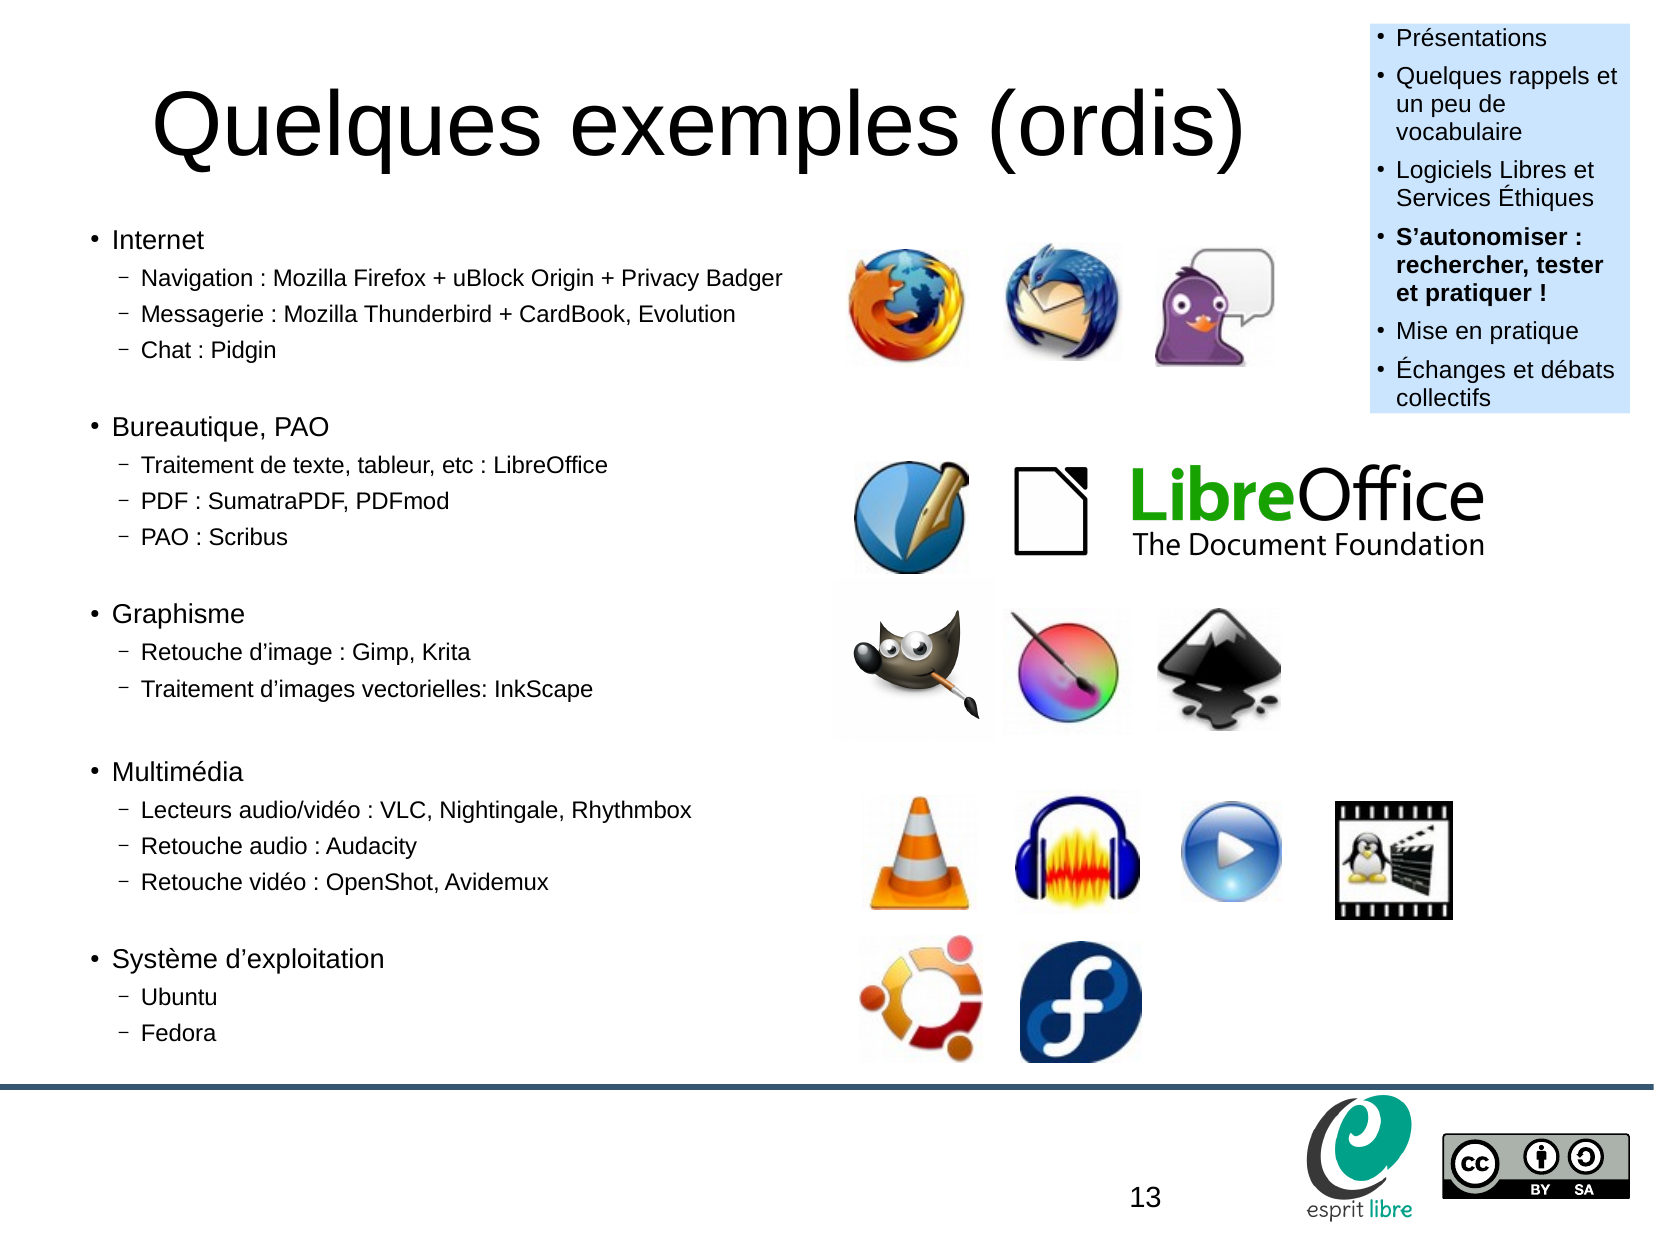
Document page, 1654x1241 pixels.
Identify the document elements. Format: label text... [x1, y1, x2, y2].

picture [846, 249, 969, 367]
picture [1155, 246, 1276, 367]
picture [862, 795, 977, 910]
picture [1003, 608, 1133, 737]
picture [1293, 1092, 1424, 1223]
picture [1015, 789, 1140, 914]
title Quelques exemples (ordis) [5, 19, 1394, 227]
picture [1020, 941, 1142, 1063]
list Présentations Quelques rappels et un peu de vocabulaire Logiciels Libres et Services Éthiques S’autonomiser : rechercher, tester et pratiquer ! Mise en pratique Échanges et débats collectifs [1370, 23, 1630, 414]
picture [833, 443, 1518, 742]
picture [854, 461, 969, 574]
picture [1181, 801, 1282, 902]
picture [1157, 608, 1281, 731]
picture [1335, 801, 1453, 920]
picture [1003, 242, 1123, 361]
picture [858, 935, 983, 1063]
list Internet Navigation : Mozilla Firefox + uBlock Origin + Privacy Badger Messagerie : Mozilla Thunderbird + CardBook, Evolution Chat : Pidgin Bureautique, PAO Traitement de texte, tableur, etc : LibreOffice PDF : SumatraPDF, PDFmod PAO : Scribus Graphisme Retouche d’image : Gimp, Krita Traitement d’images vectorielles: InkScape Multimédia Lecteurs audio/vidéo : VLC, Nightingale, Rhythmbox Retouche audio : Audacity Retouche vidéo : OpenShot, Avidemux Système d’exploitation Ubuntu Fedora [82, 224, 1571, 1063]
